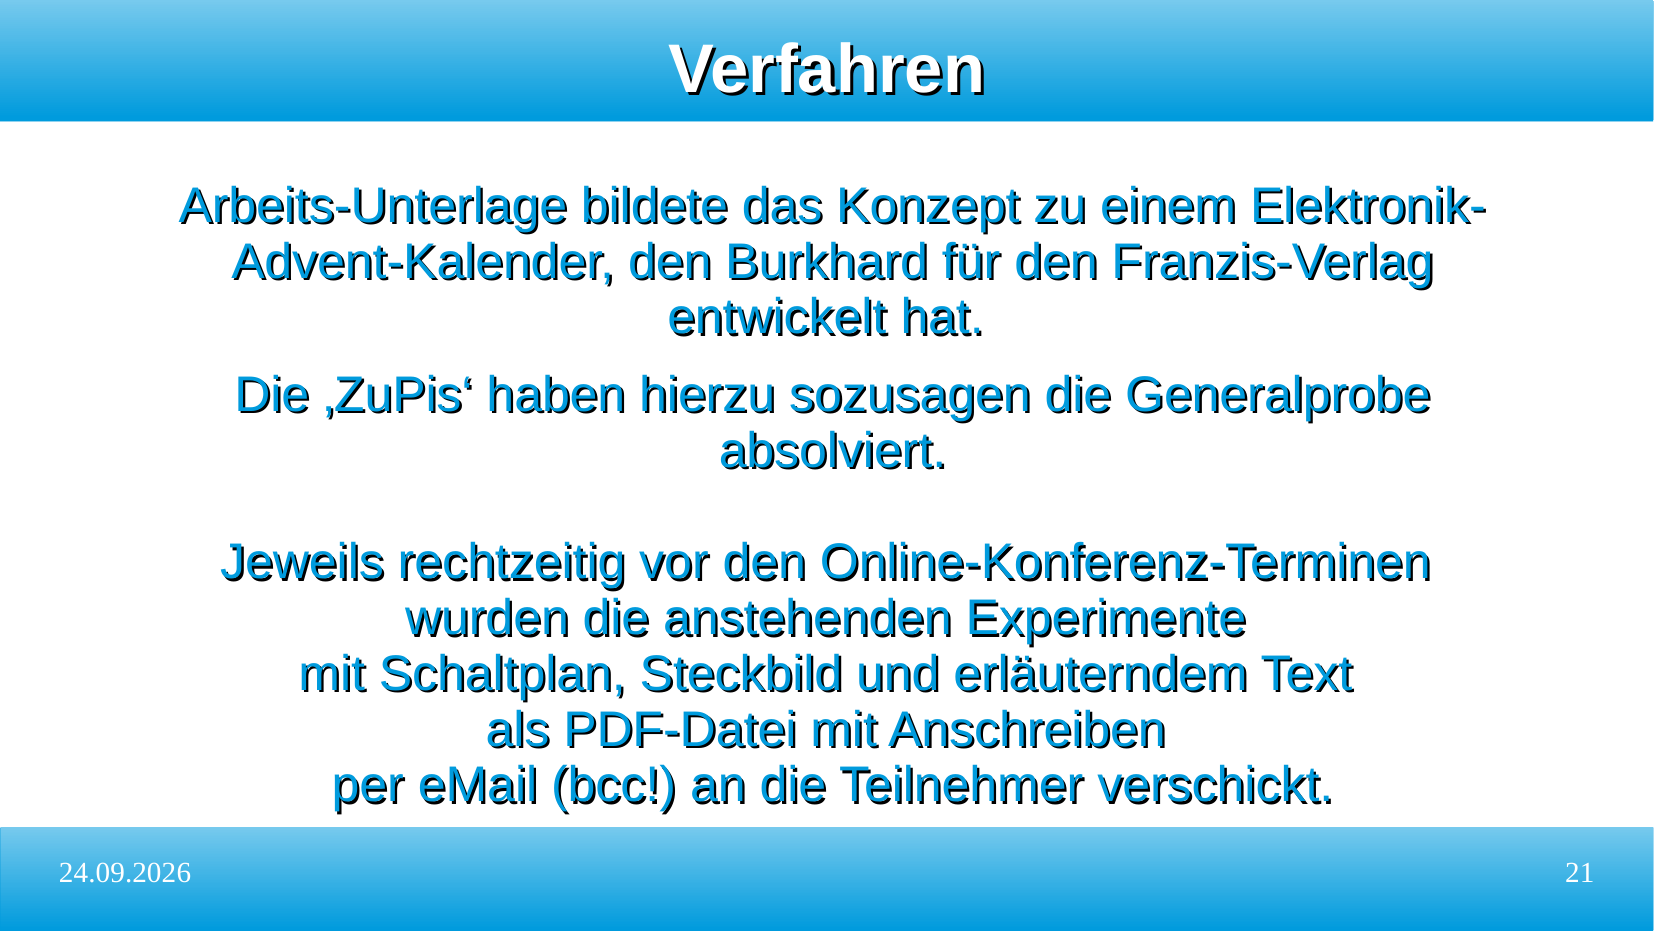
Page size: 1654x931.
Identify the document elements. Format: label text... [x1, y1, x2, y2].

list Arbeits-Unterlage bildete das Konzept zu einem Elektronik-Advent-Kalender, den Burkhard für den Franzis-Verlag entwickelt hat. Die ‚ZuPis‘ haben hierzu sozusagen die Generalprobe absolviert. Jeweils rechtzeitig vor den Online-Konferenz-Terminen wurden die anstehenden Experimente mit Schaltplan, Steckbild und erläuterndem Text als PDF-Datei mit Anschreiben per eMail (bcc!) an die Teilnehmer verschickt. [59, 177, 1536, 798]
title Verfahren [59, 29, 1595, 108]
